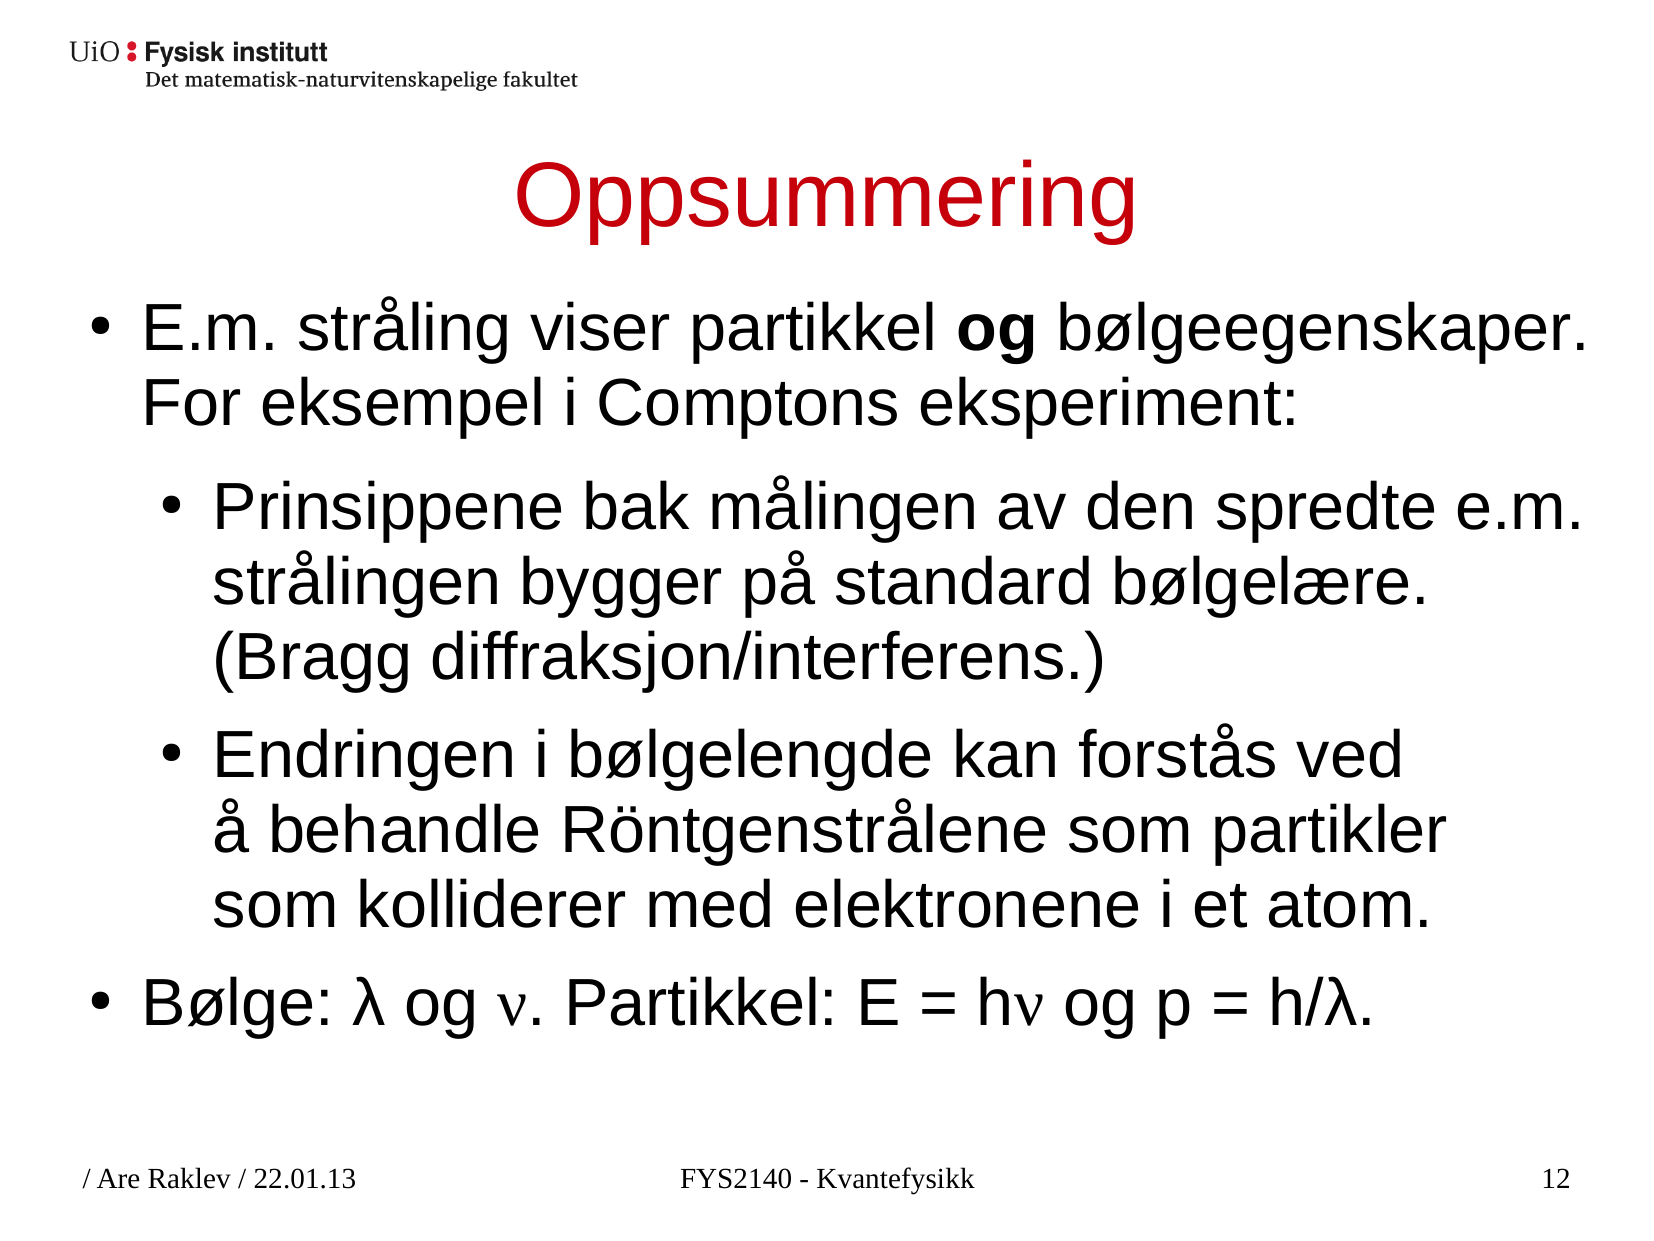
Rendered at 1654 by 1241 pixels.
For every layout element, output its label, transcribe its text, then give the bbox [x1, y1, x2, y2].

title Oppsummering [82, 90, 1571, 290]
picture [68, 37, 581, 93]
list E.m. stråling viser partikkel og bølgeegenskaper. For eksempel i Comptons eksperiment: Prinsippene bak målingen av den spredte e.m. strålingen bygger på standard bølgelære. (Bragg diffraksjon/interferens.) Endringen i bølgelengde kan forstås ved å behandle Röntgenstrålene som partikler som kolliderer med elektronene i et atom. Bølge: λ og ν. Partikkel: E = hν og p = h/λ. [70, 290, 1601, 1094]
